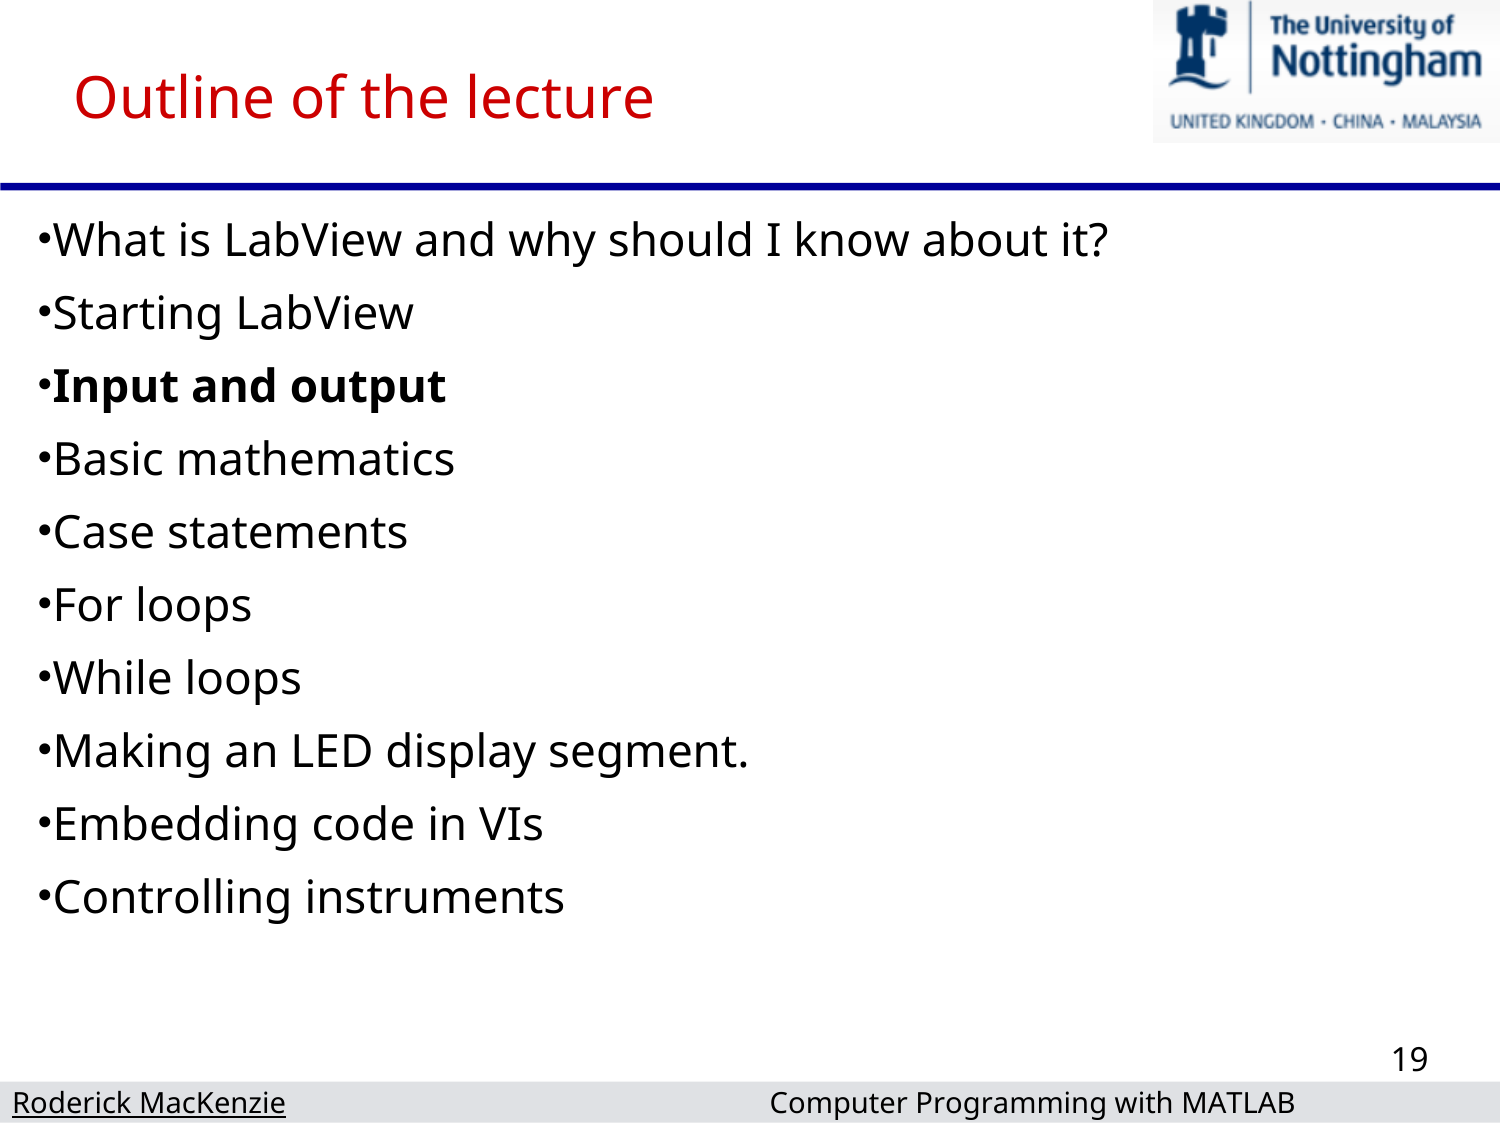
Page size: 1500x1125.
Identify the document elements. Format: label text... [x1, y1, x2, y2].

text_box <number> [1375, 1030, 1500, 1101]
text_box What is LabView and why should I know about it? Starting LabView Input and output Basic mathematics Case statements For loops While loops Making an LED display segment. Embedding code in VIs Controlling instruments [22, 203, 1465, 931]
picture [1153, 0, 1500, 143]
title Outline of the lecture [59, 43, 1297, 148]
